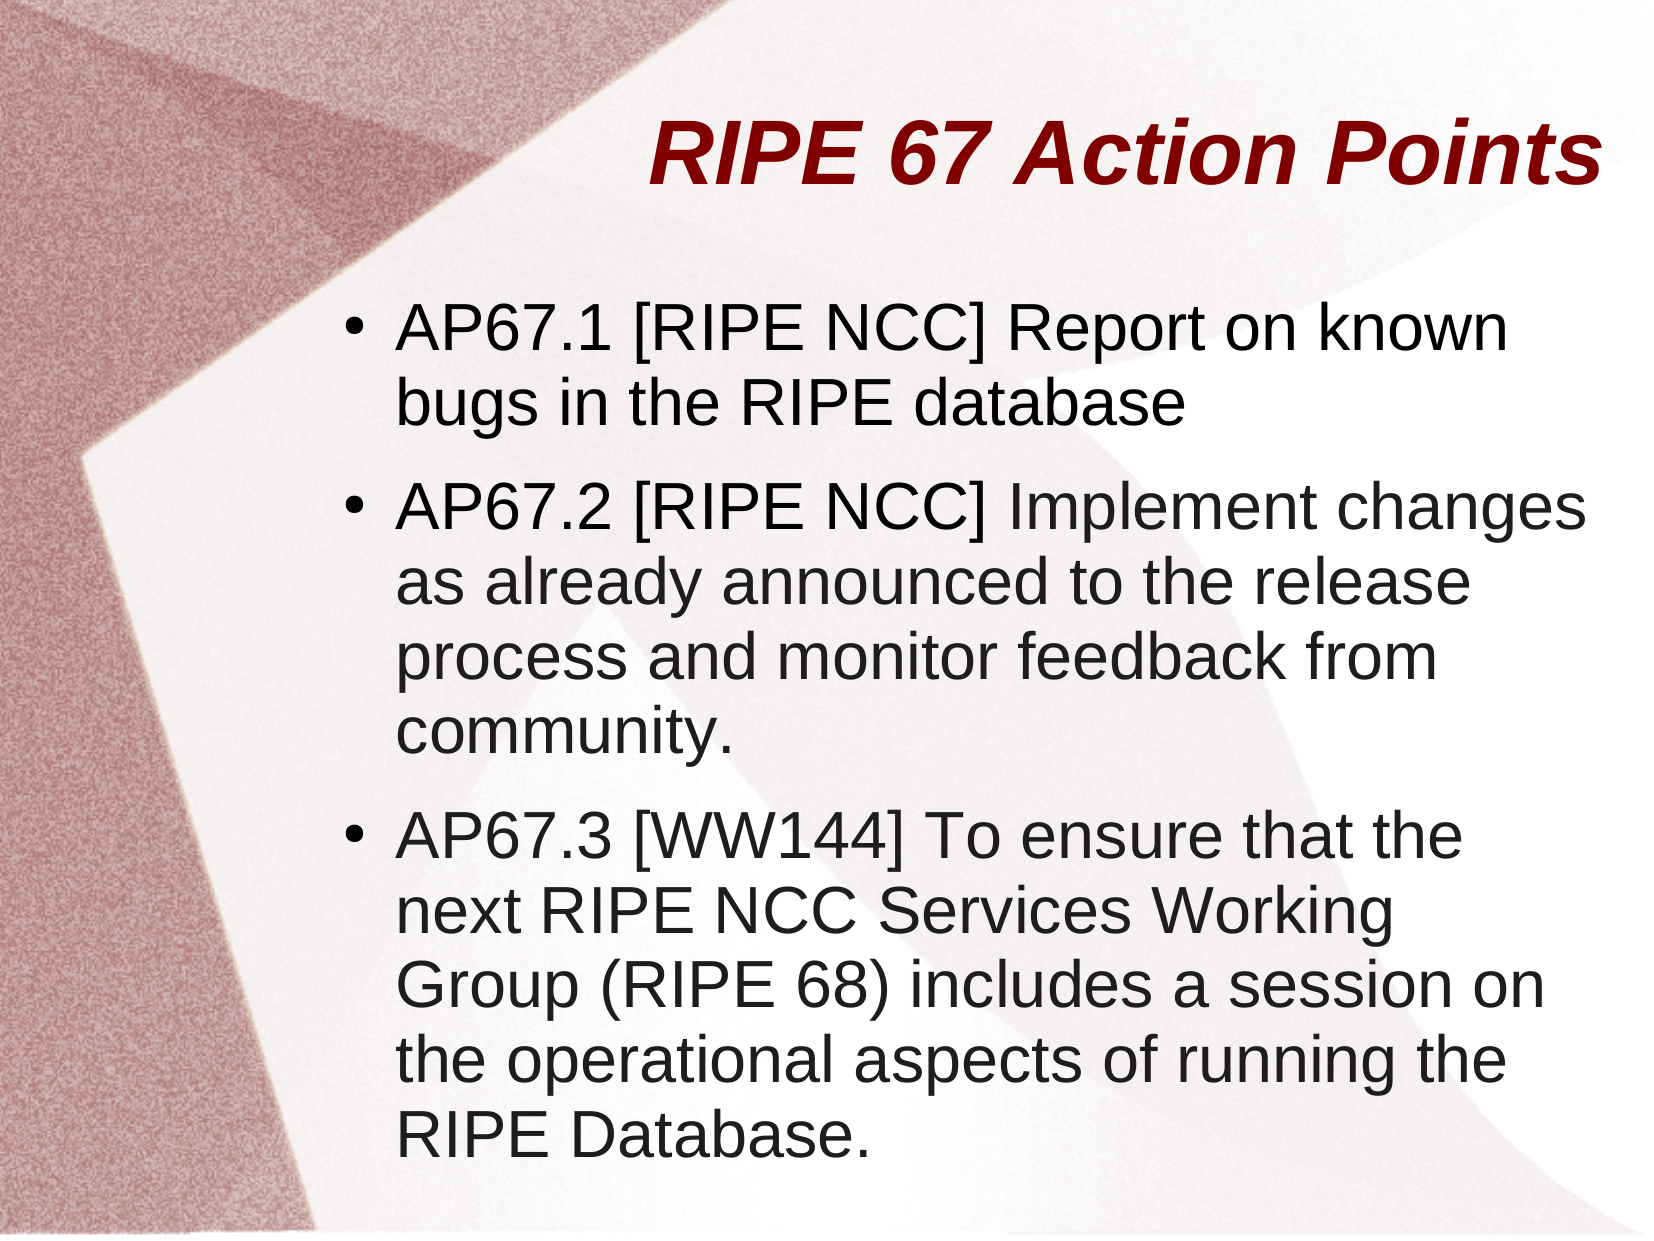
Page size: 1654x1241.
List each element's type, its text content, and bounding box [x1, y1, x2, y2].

list AP67.1 [RIPE NCC] Report on known bugs in the RIPE database AP67.2 [RIPE NCC] Implement changes as already announced to the release process and monitor feedback from community. AP67.3 [WW144] To ensure that the next RIPE NCC Services Working Group (RIPE 68) includes a session on the operational aspects of running the RIPE Database. [324, 290, 1601, 1170]
picture [0, 0, 1654, 1241]
title RIPE 67 Action Points [596, 49, 1607, 257]
